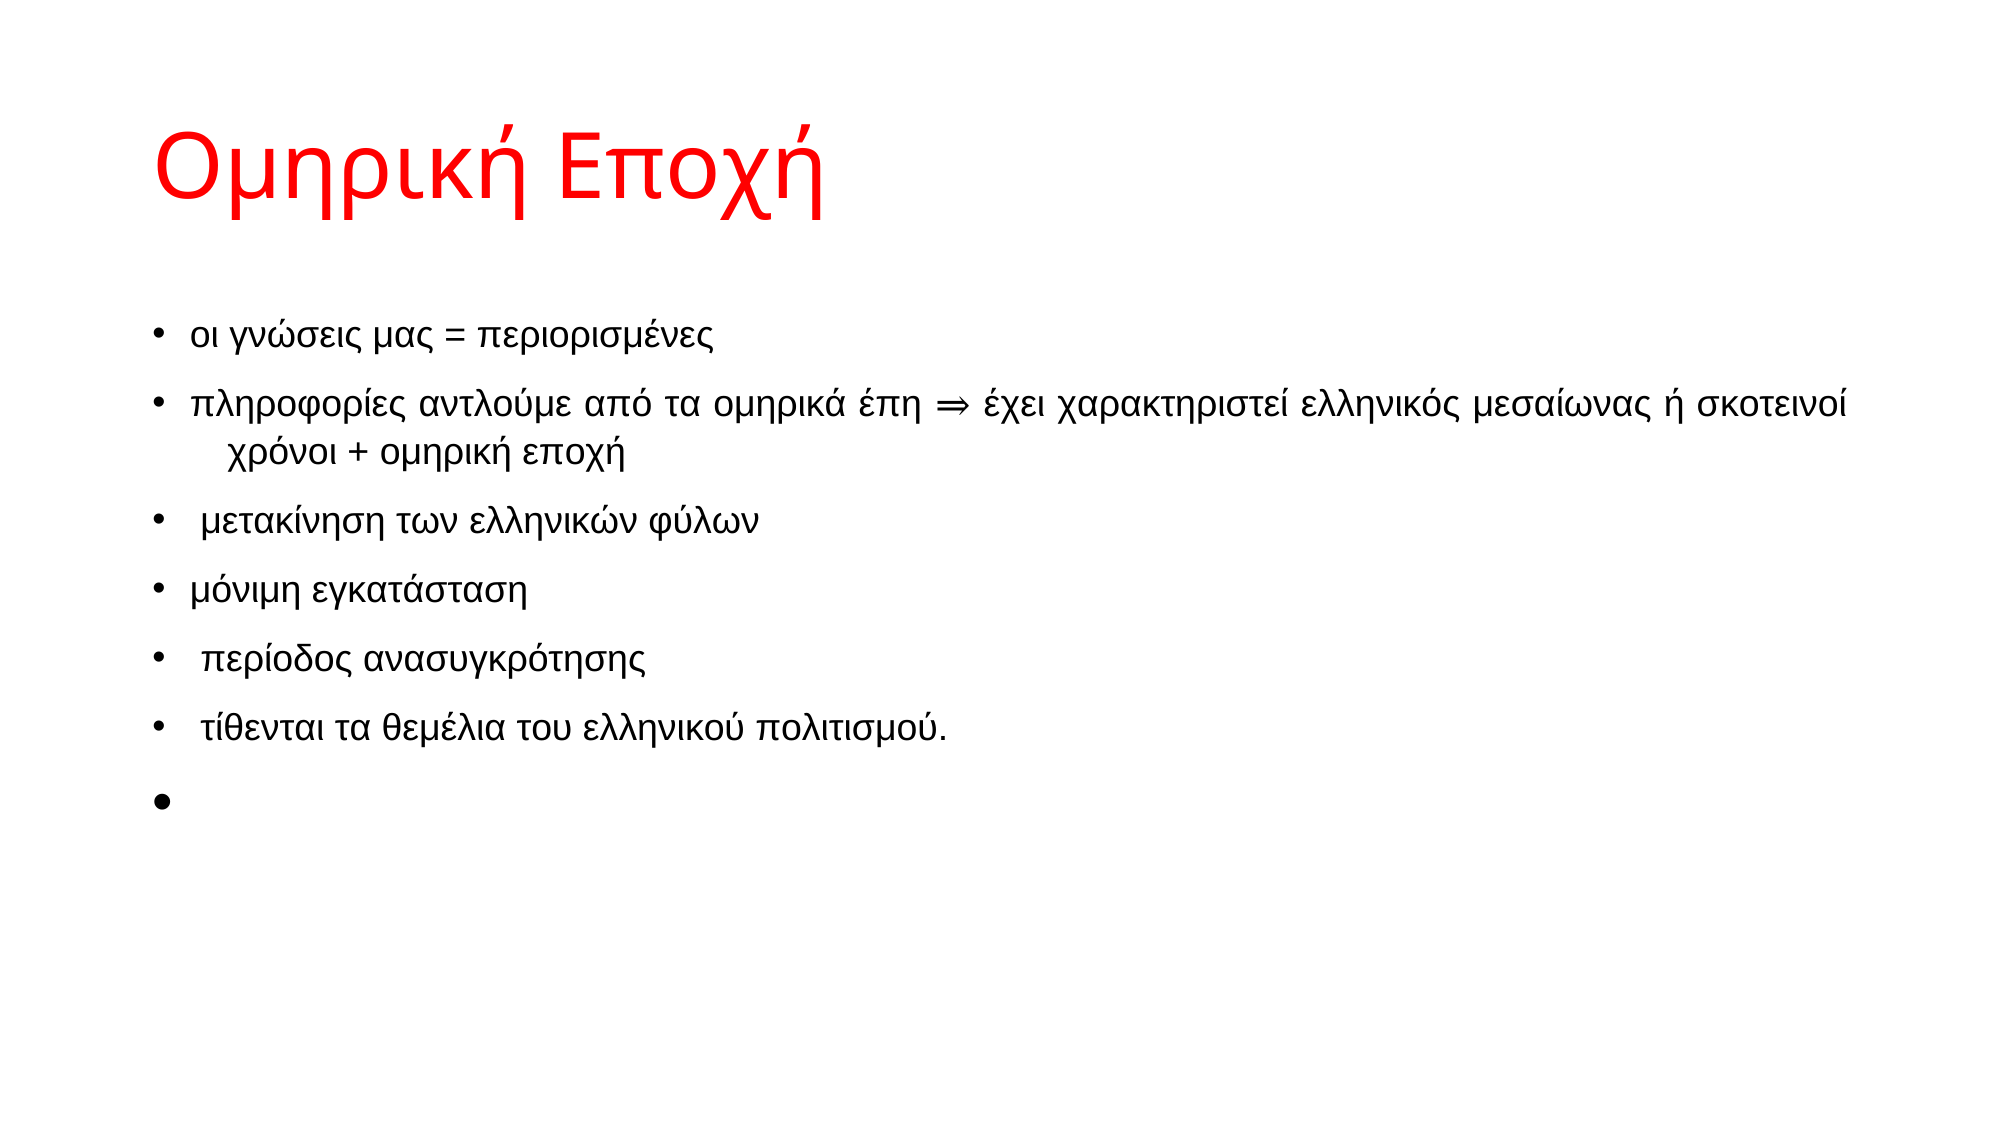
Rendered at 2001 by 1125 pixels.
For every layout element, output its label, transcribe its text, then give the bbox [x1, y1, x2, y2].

list οι γνώσεις μας = περιορισμένες πληροφορίες αντλούμε από τα ομηρικά έπη ⇒ έχει χαρακτηριστεί ελληνικός μεσαίωνας ή σκοτεινοί χρόνοι + ομηρική εποχή μετακίνηση των ελληνικών φύλων μόνιμη εγκατάσταση περίοδος ανασυγκρότησης τίθενται τα θεμέλια του ελληνικού πολιτισμού. [137, 299, 1863, 1014]
title Ομηρική Εποχή [137, 59, 1863, 278]
